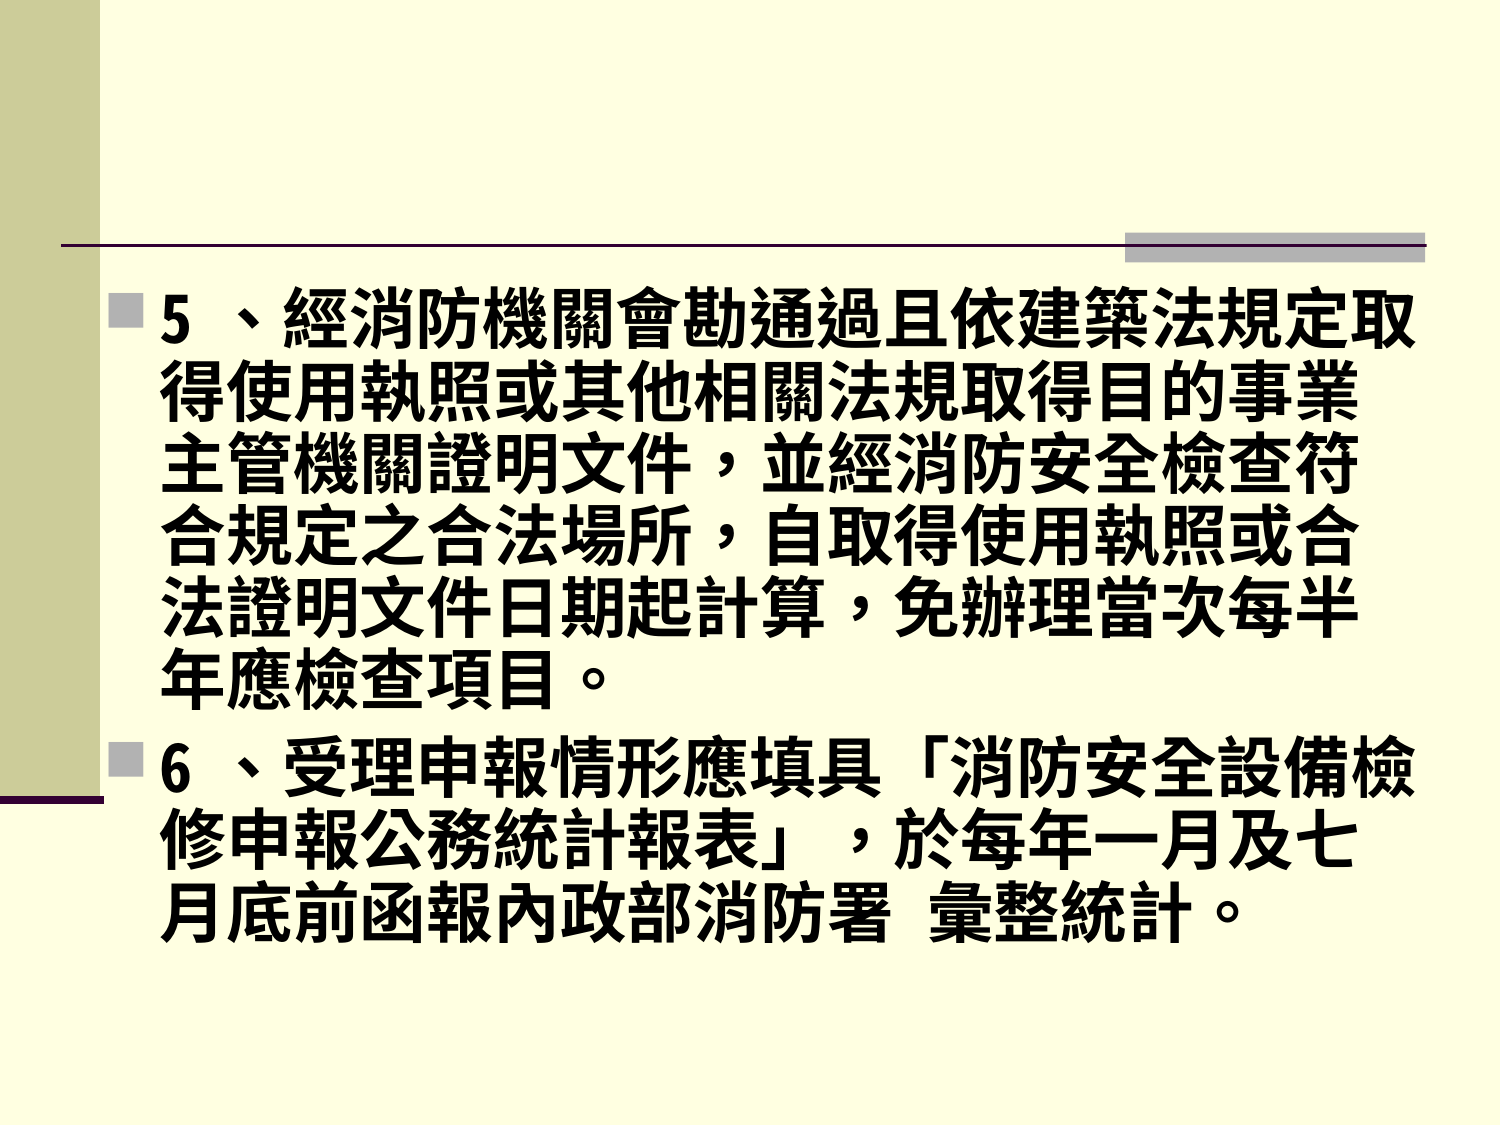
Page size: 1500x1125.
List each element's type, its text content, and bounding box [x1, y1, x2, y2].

list 5、經消防機關會勘通過且依建築法規定取得使用執照或其他相關法規取得目的事業主管機關證明文件，並經消防安全檢查符合規定之合法場所，自取得使用執照或合法證明文件日期起計算，免辦理當次每半年應檢查項目。 6、受理申報情形應填具「消防安全設備檢修申報公務統計報表」，於每年一月及七月底前函報內政部消防署 彙整統計。 [88, 278, 1436, 1023]
